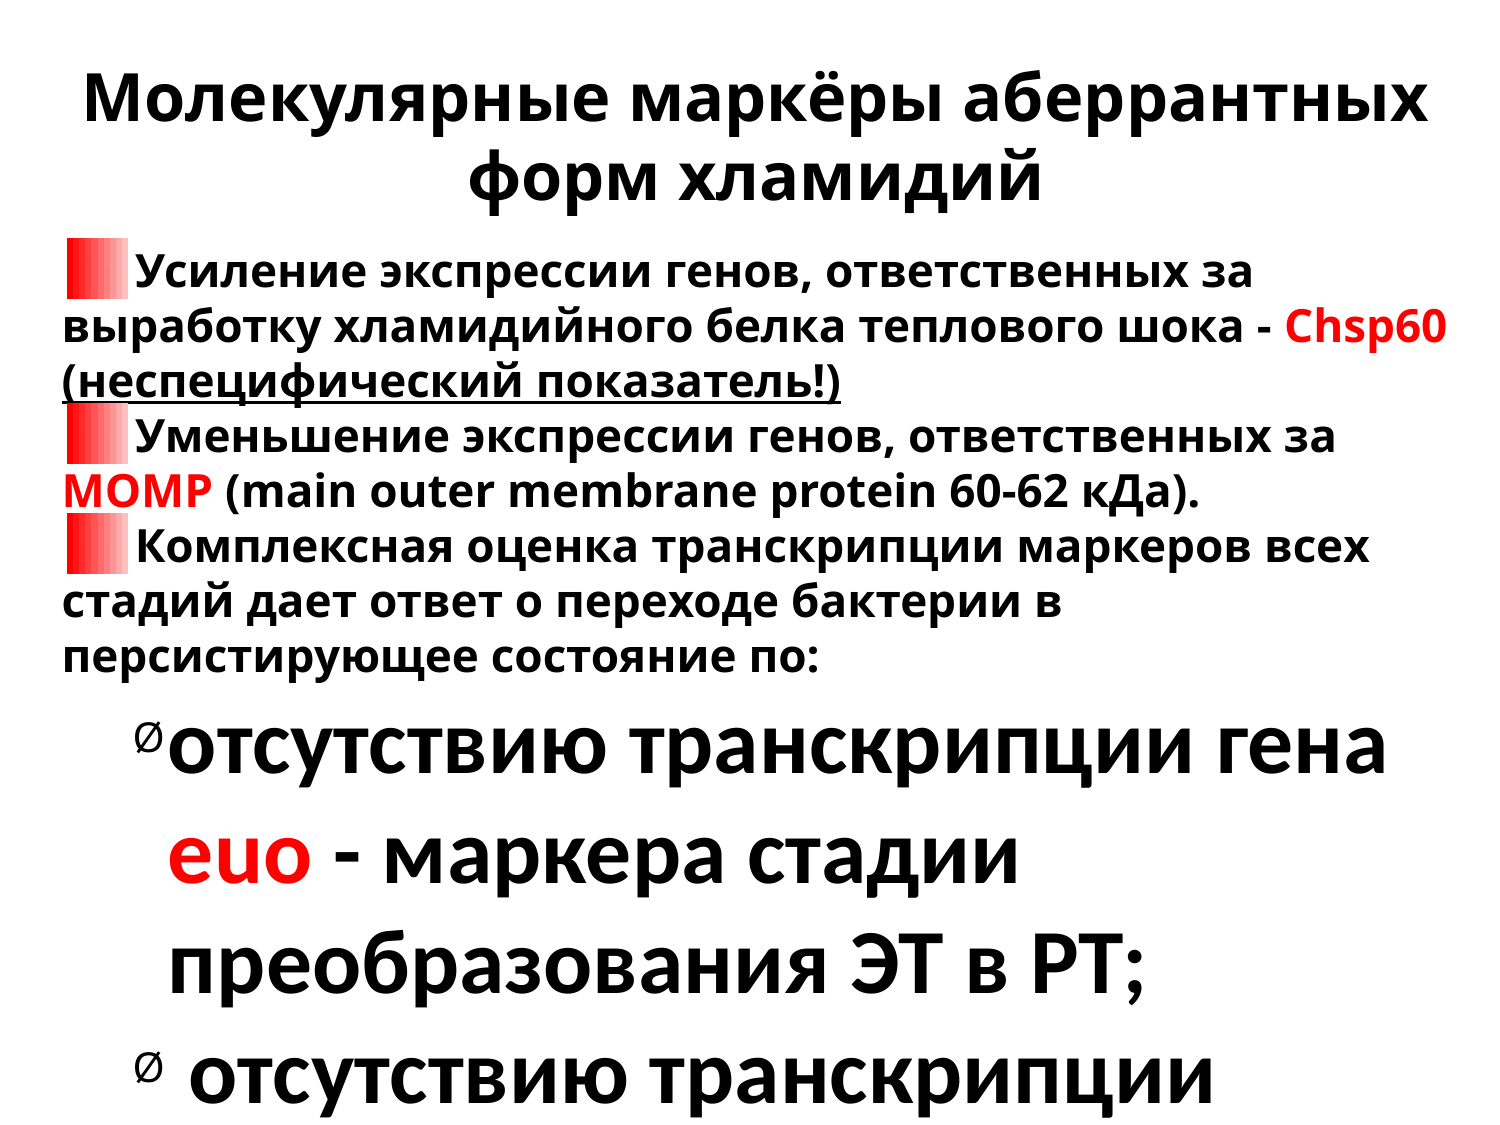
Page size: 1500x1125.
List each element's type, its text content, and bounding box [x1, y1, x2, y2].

subtitle Усиление экспрессии генов, ответственных за выработку хламидийного белка теплового шока - Сhsp60 (неспецифический показатель!) Уменьшение экспрессии генов, ответственных за МОМР (main outer membrane protein 60-62 кДа). Комплексная оценка транскрипции маркеров всех стадий дает ответ о переходе бактерии в персистирующее состояние по: отсутствию транскрипции гена euo - маркера стадии преобразования ЭТ в РТ; отсутствию транскрипции генов Ftsk, σ-факторов 28 и 66, YgeD - контролирующих деление РТ хламидий; отсутствию транскрипции генов 60srp, 15srp, crp, hstA, hstB – отвечающих за преобразование РТ в ЭТ. [46, 234, 1465, 1067]
title Молекулярные маркёры аберрантных форм хламидий [35, 46, 1477, 211]
